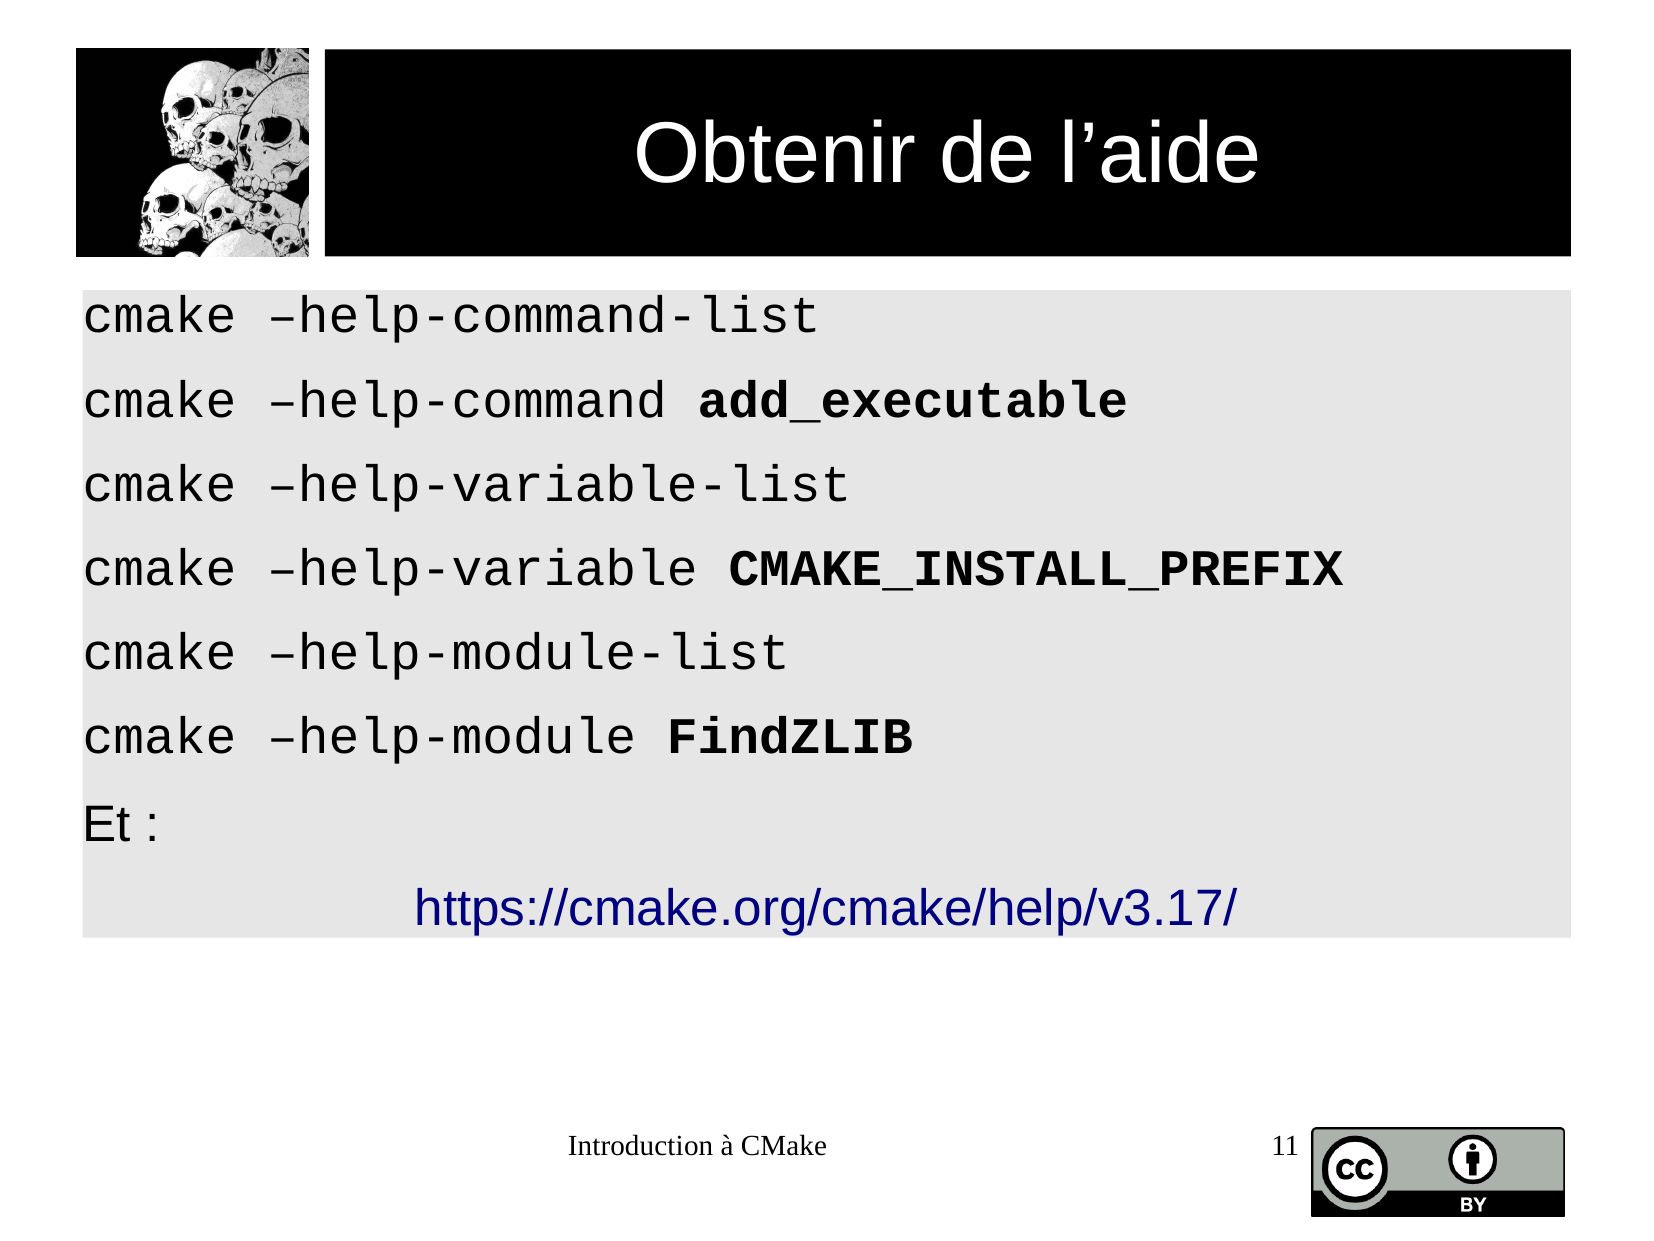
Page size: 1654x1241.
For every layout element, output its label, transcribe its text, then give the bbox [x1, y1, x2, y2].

title Obtenir de l’aide [324, 49, 1571, 257]
picture [76, 48, 309, 257]
picture [1311, 1127, 1565, 1217]
list cmake –help-command-list cmake –help-command add_executable cmake –help-variable-list cmake –help-variable CMAKE_INSTALL_PREFIX cmake –help-module-list cmake –help-module FindZLIB Et : https://cmake.org/cmake/help/v3.17/ [82, 290, 1571, 938]
